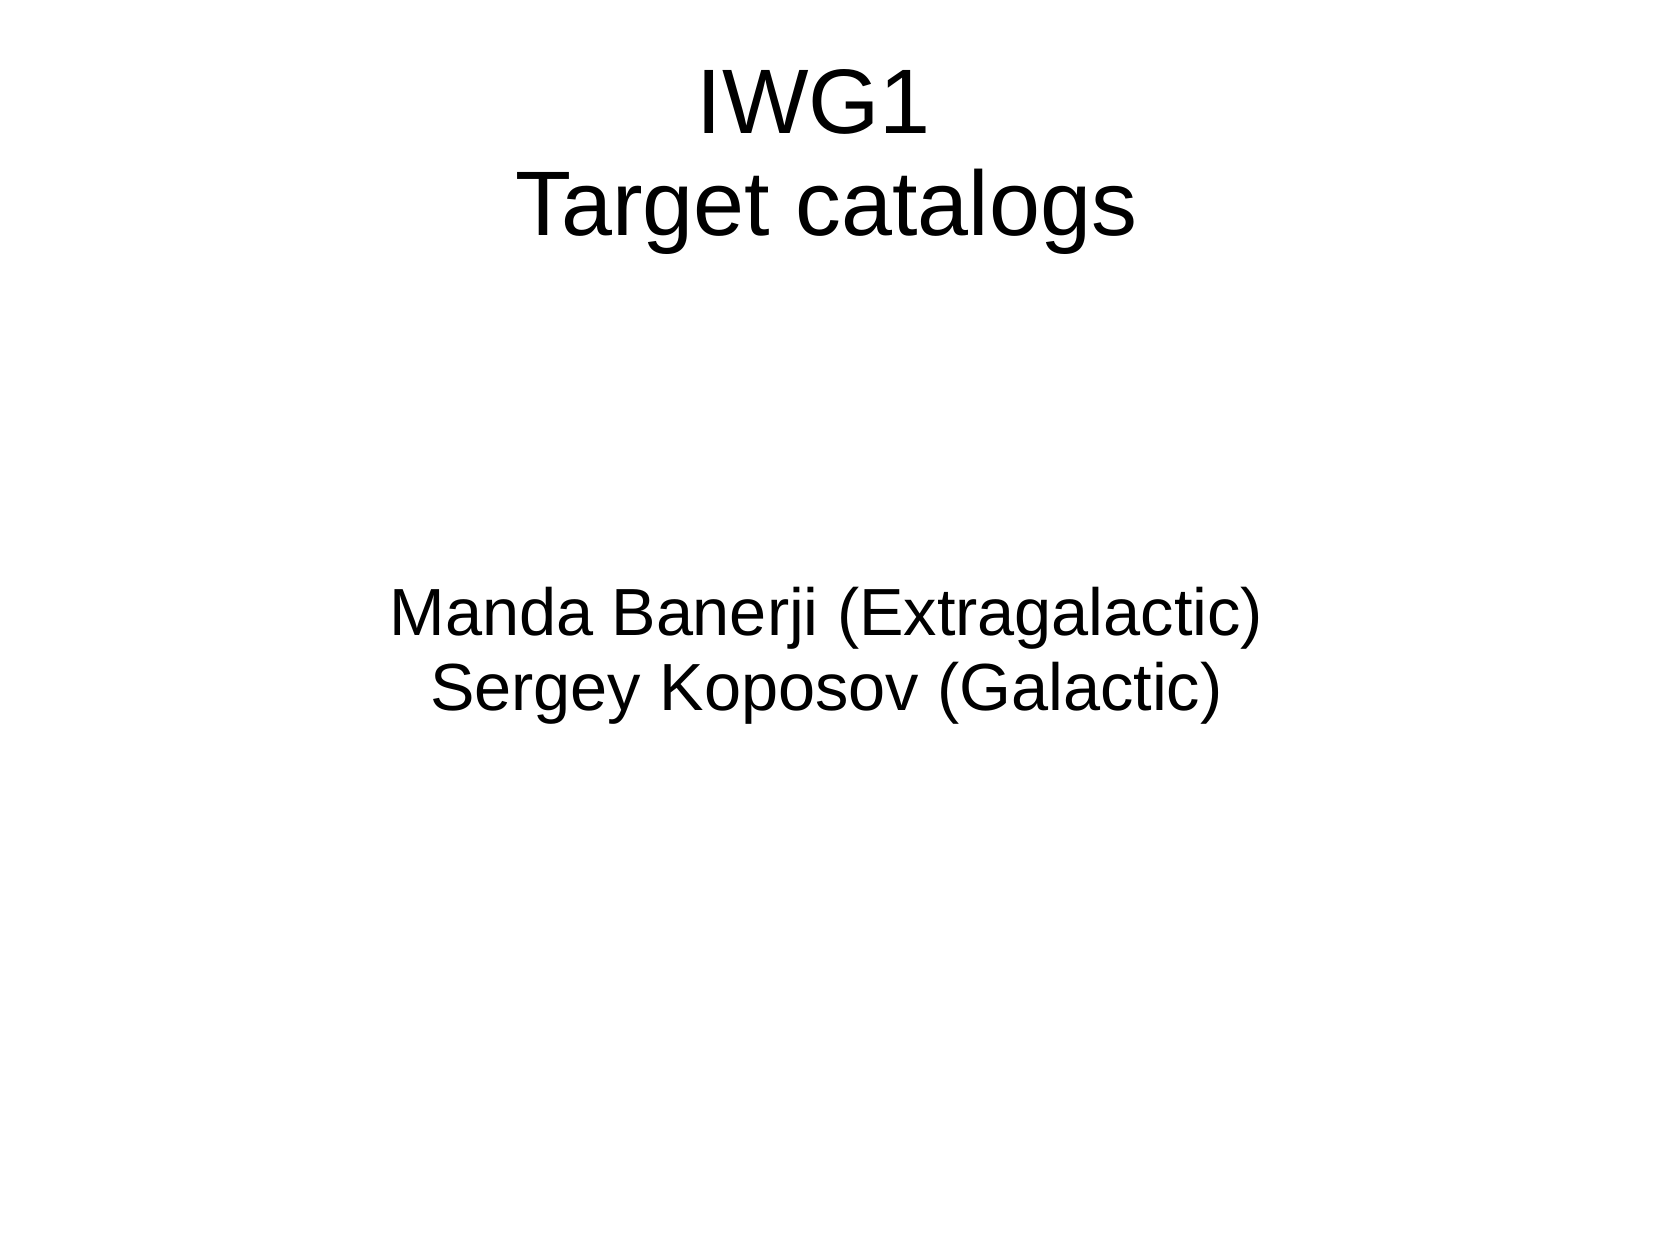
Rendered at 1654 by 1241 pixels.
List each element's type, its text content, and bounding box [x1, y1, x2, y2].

title IWG1 Target catalogs [82, 49, 1571, 257]
subtitle Manda Banerji (Extragalactic) Sergey Koposov (Galactic) [82, 290, 1571, 1010]
